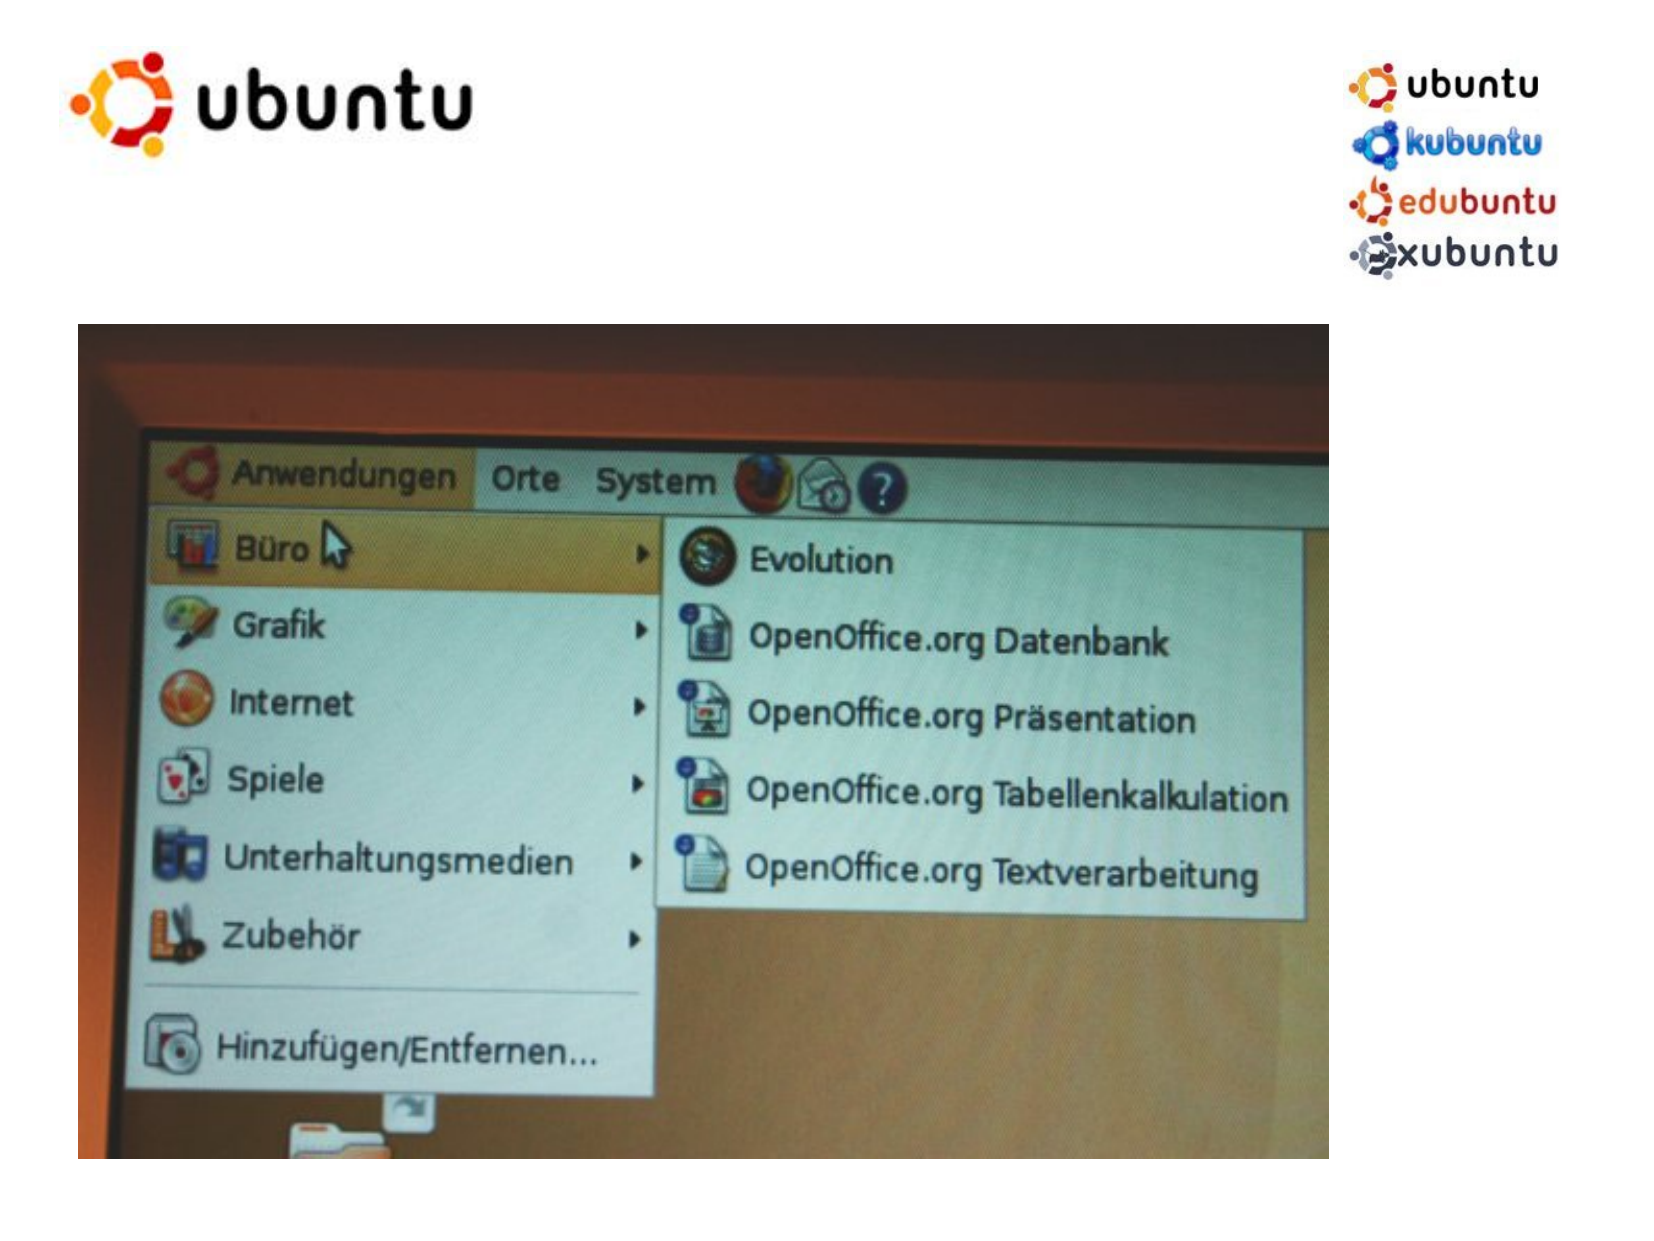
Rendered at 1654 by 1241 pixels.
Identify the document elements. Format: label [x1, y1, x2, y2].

picture [78, 324, 1329, 1159]
picture [59, 46, 501, 178]
picture [1343, 50, 1565, 296]
